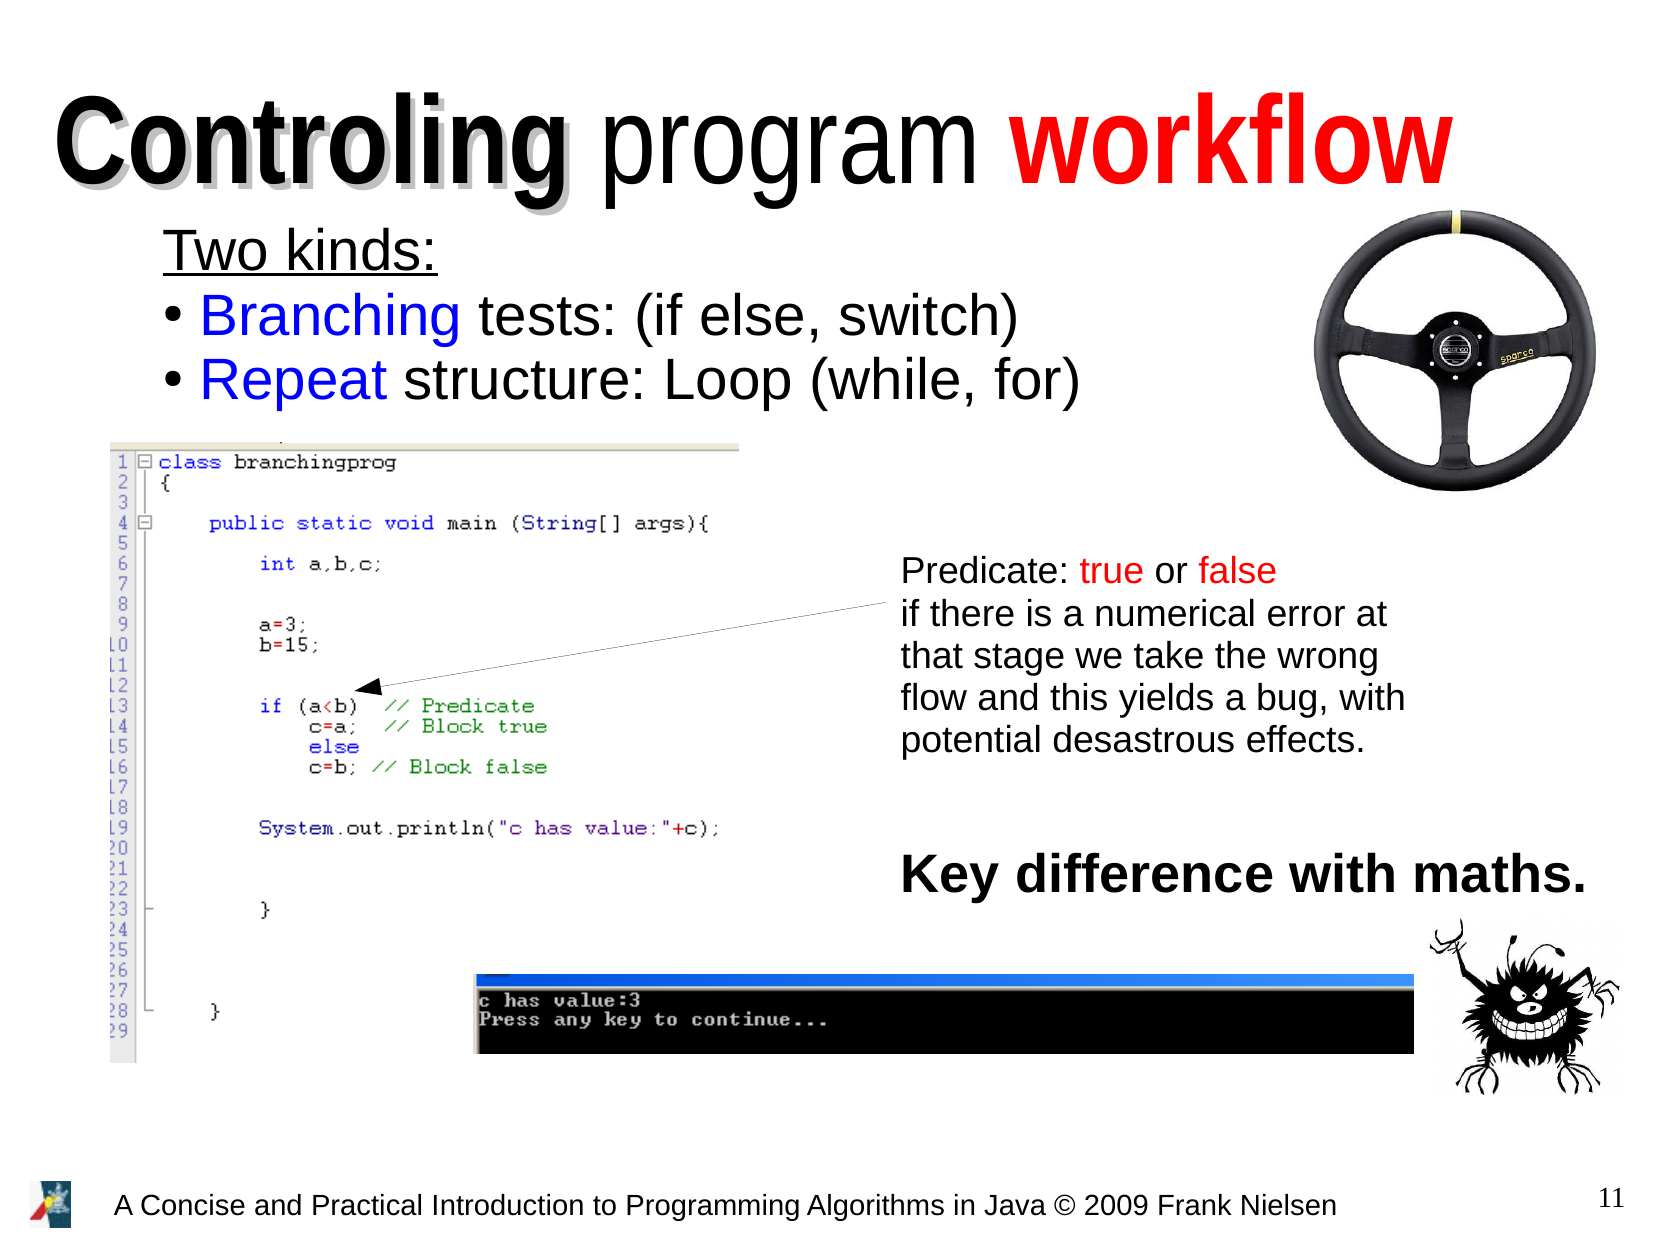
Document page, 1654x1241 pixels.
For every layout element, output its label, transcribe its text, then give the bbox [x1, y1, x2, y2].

text_box Predicate: true or false if there is a numerical error at that stage we take the wrong flow and this yields a bug, with potential desastrous effects. Key difference with maths. [885, 542, 1604, 914]
text_box Controling program workflow [39, 59, 1469, 217]
picture [29, 1181, 71, 1228]
picture [1305, 206, 1601, 502]
picture [1426, 915, 1625, 1096]
text_box Two kinds: Branching tests: (if else, switch) Repeat structure: Loop (while, for) [147, 209, 1098, 420]
picture [110, 442, 1414, 1063]
